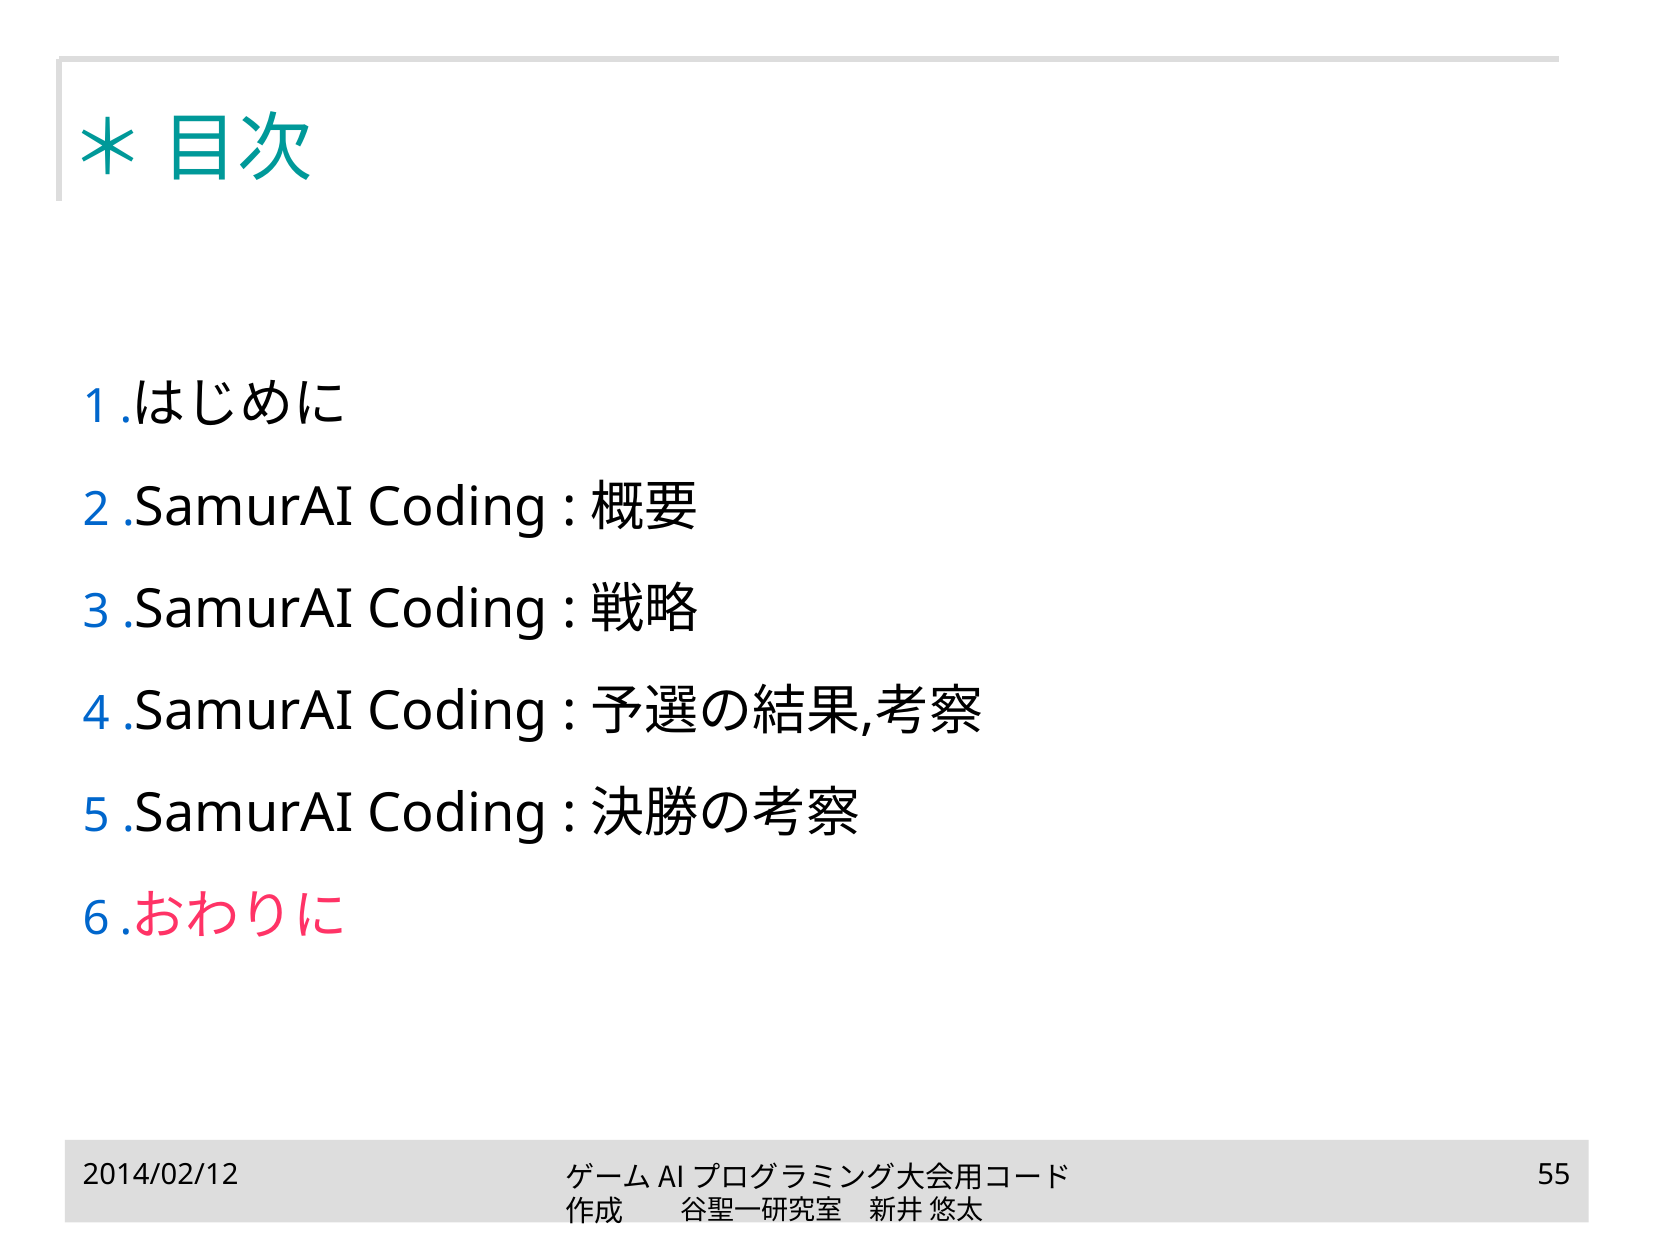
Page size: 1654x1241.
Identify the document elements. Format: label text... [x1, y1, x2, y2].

title ＊ 目次 [70, 94, 1560, 189]
list はじめに SamurAI Coding : 概要 SamurAI Coding : 戦略 SamurAI Coding : 予選の結果,考察 SamurAI Coding : 決勝の考察 おわりに [82, 360, 1571, 951]
